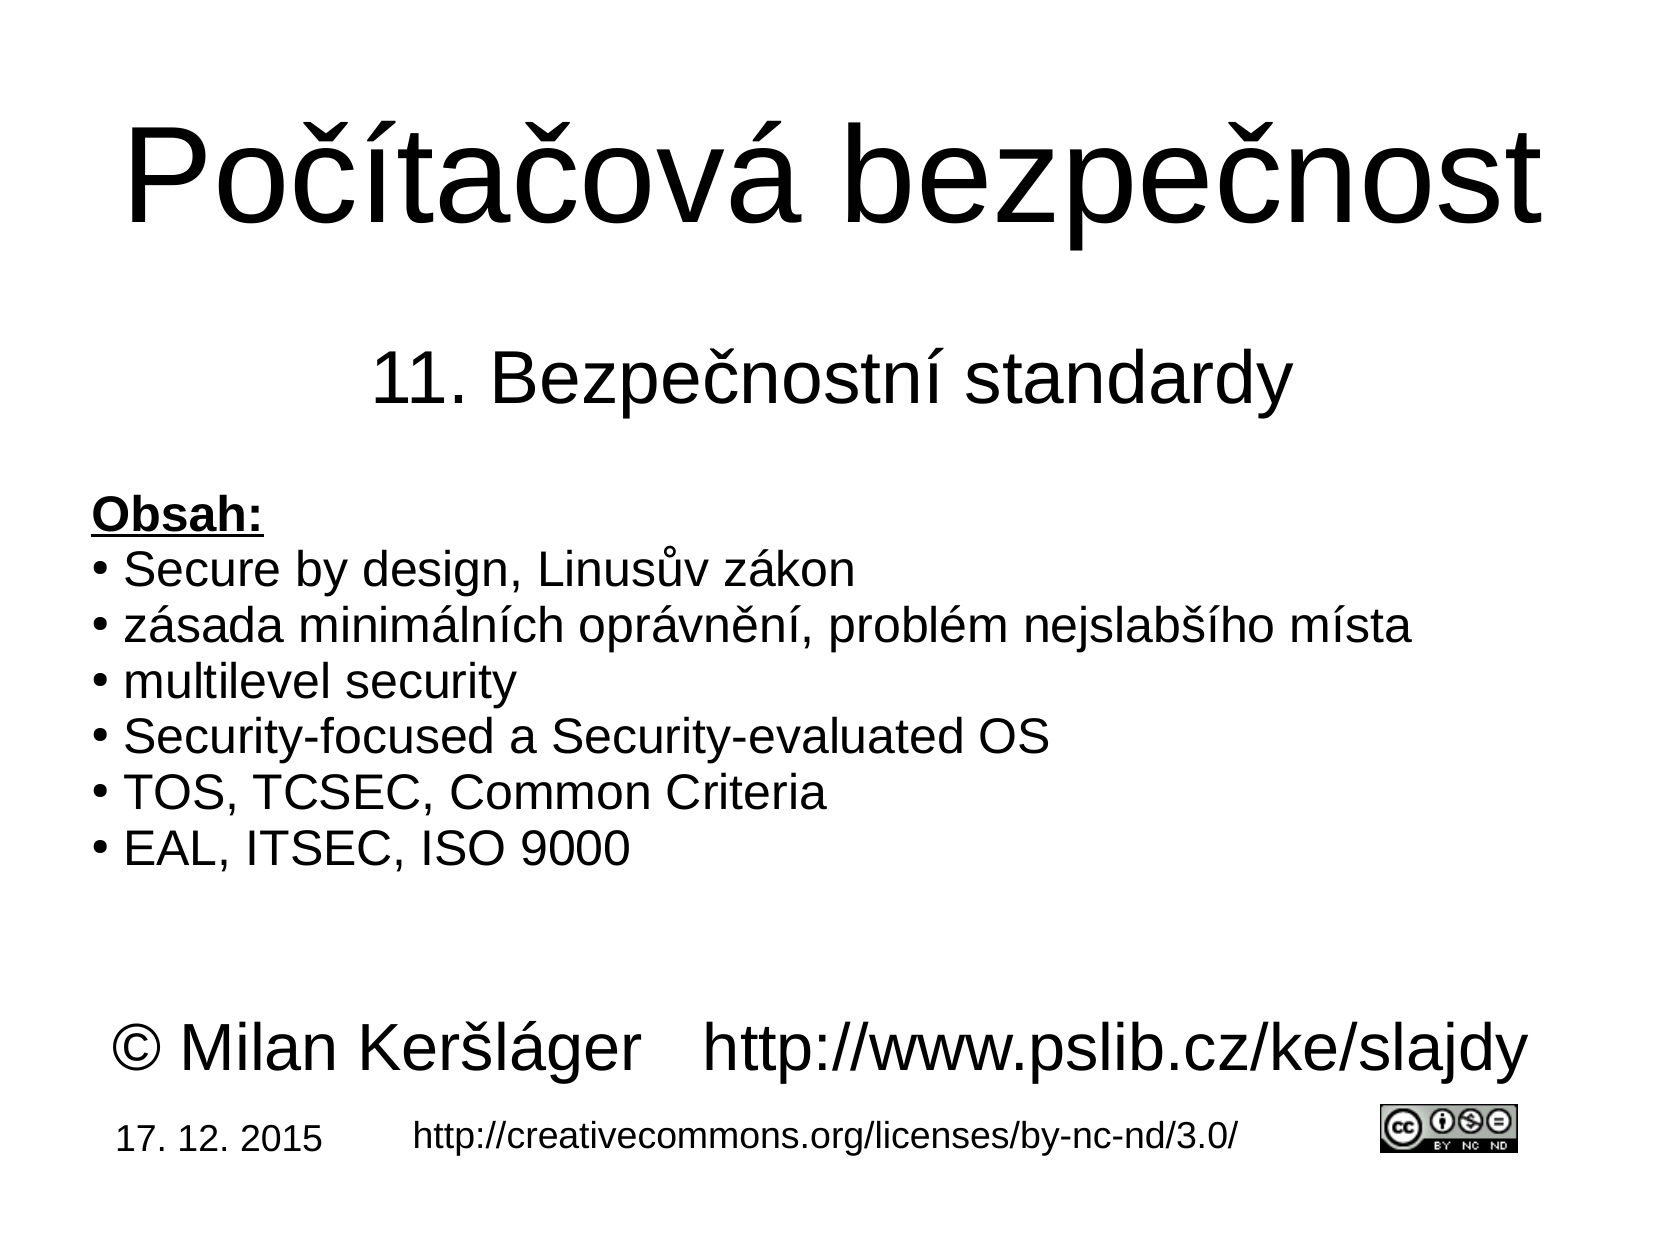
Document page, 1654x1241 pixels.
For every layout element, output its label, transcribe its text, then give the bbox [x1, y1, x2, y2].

text_box Obsah: Secure by design, Linusův zákon zásada minimálních oprávnění, problém nejslabšího místa multilevel security Security-focused a Security-evaluated OS TOS, TCSEC, Common Criteria EAL, ITSEC, ISO 9000 [76, 478, 1583, 884]
picture [1380, 1104, 1518, 1153]
list © Milan Keršláger http://www.pslib.cz/ke/slajdy [76, 1009, 1565, 1087]
text_box 17. 12. 2015 [100, 1110, 355, 1168]
text_box http://creativecommons.org/licenses/by-nc-nd/3.0/ [339, 1107, 1313, 1165]
title Počítačová bezpečnost 11. Bezpečnostní standardy [88, 56, 1577, 461]
